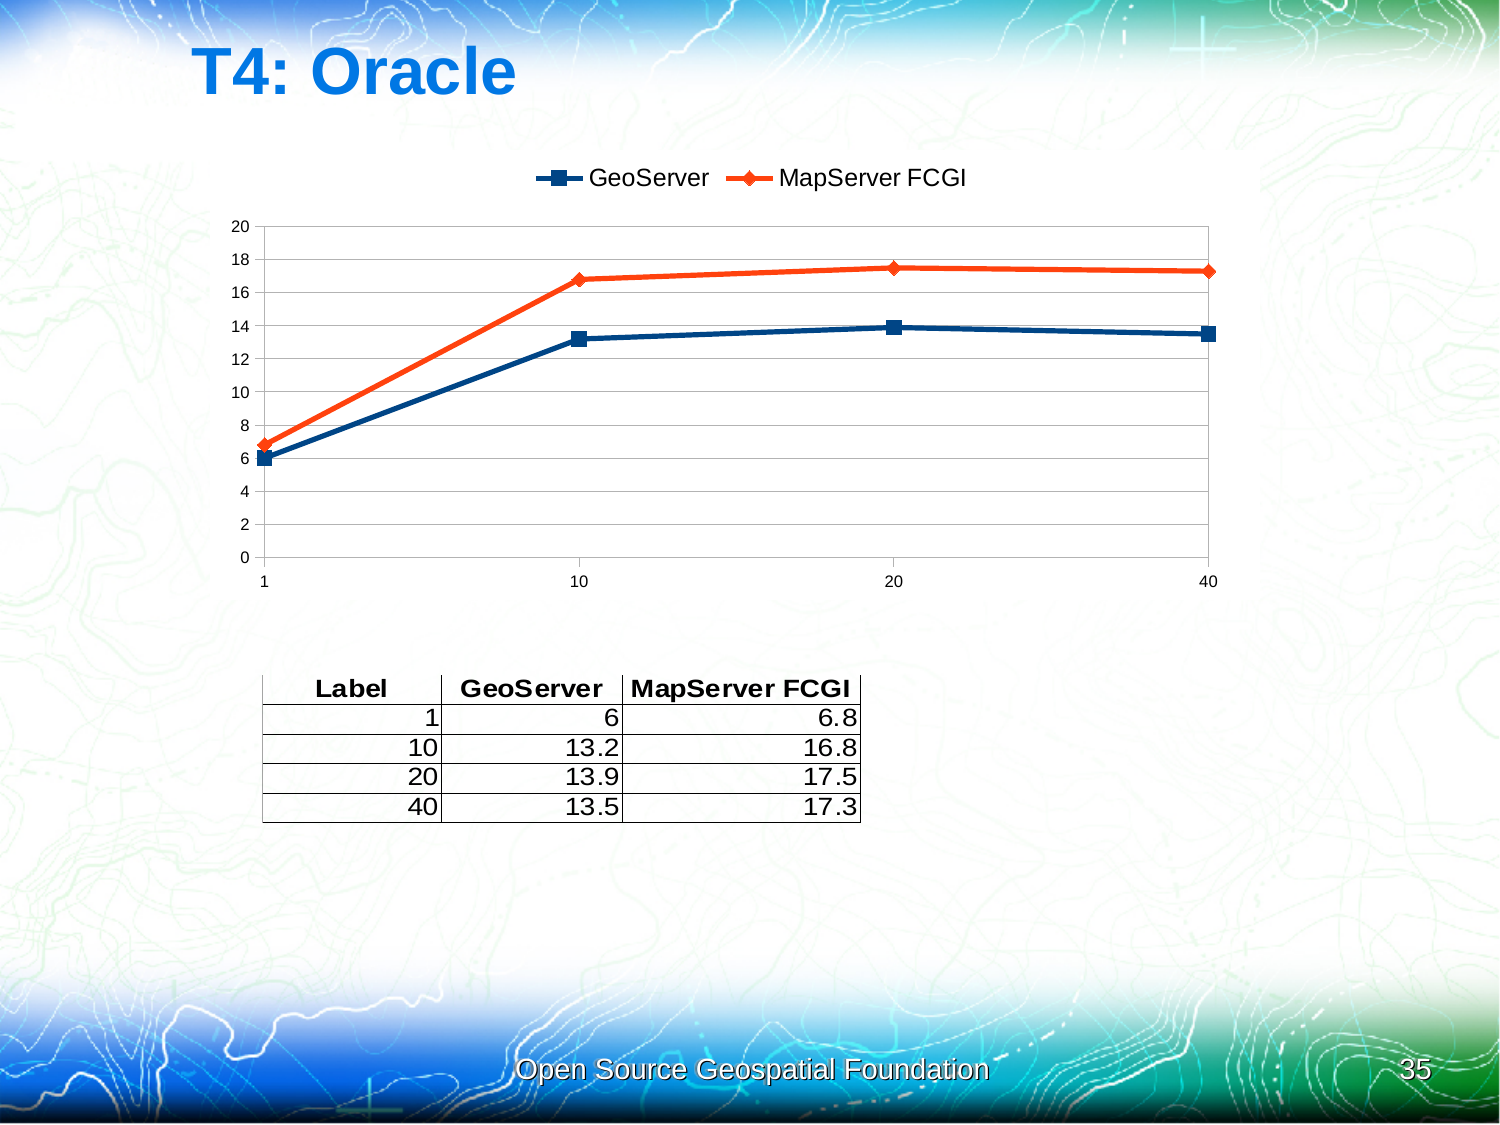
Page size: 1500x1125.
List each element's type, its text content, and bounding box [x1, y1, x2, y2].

chart [262, 675, 863, 826]
chart [210, 149, 1261, 601]
picture [0, 0, 1500, 1125]
title T4: Oracle [177, 20, 1477, 122]
